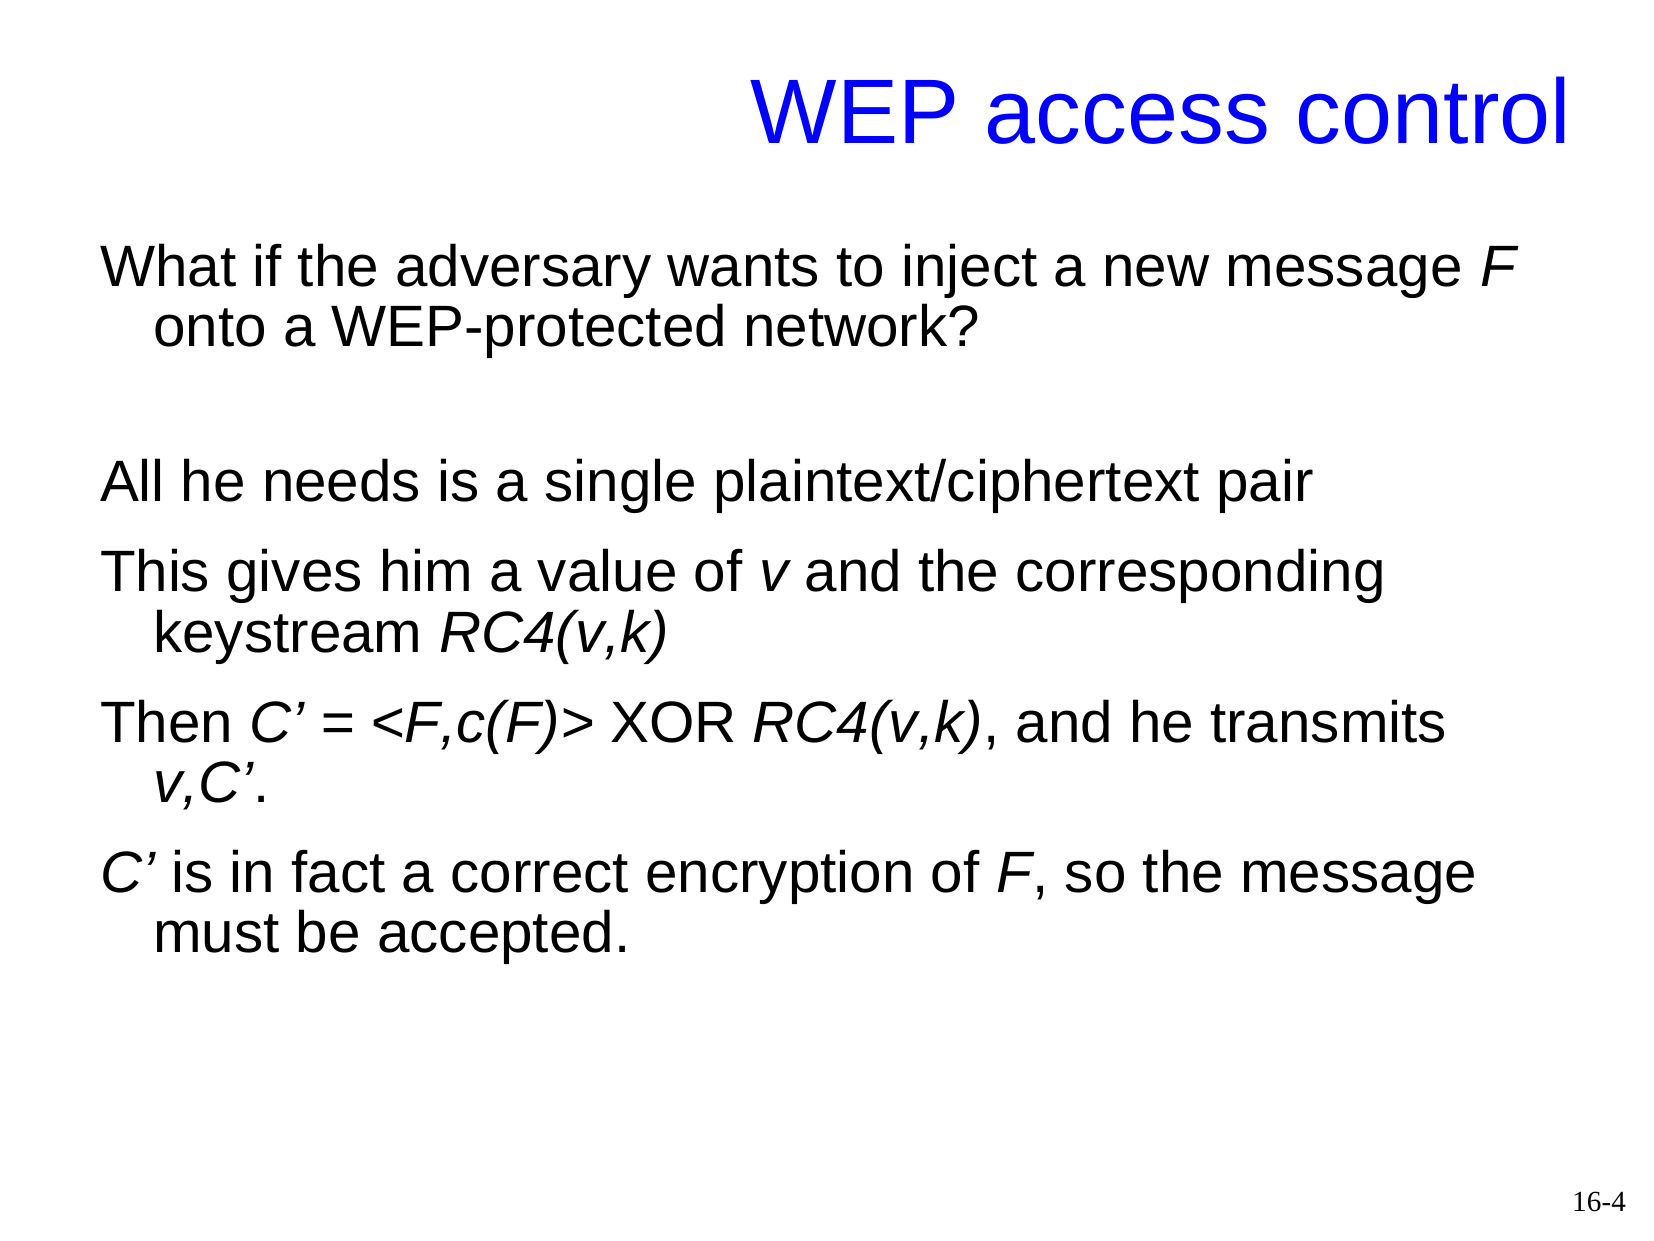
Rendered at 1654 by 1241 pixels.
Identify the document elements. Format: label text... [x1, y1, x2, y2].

list What if the adversary wants to inject a new message F onto a WEP-protected network? All he needs is a single plaintext/ciphertext pair This gives him a value of v and the corresponding keystream RC4(v,k) Then C’ = <F,c(F)> XOR RC4(v,k), and he transmits v,C’. C’ is in fact a correct encryption of F, so the message must be accepted. [82, 237, 1571, 1156]
title WEP access control [84, 18, 1573, 211]
